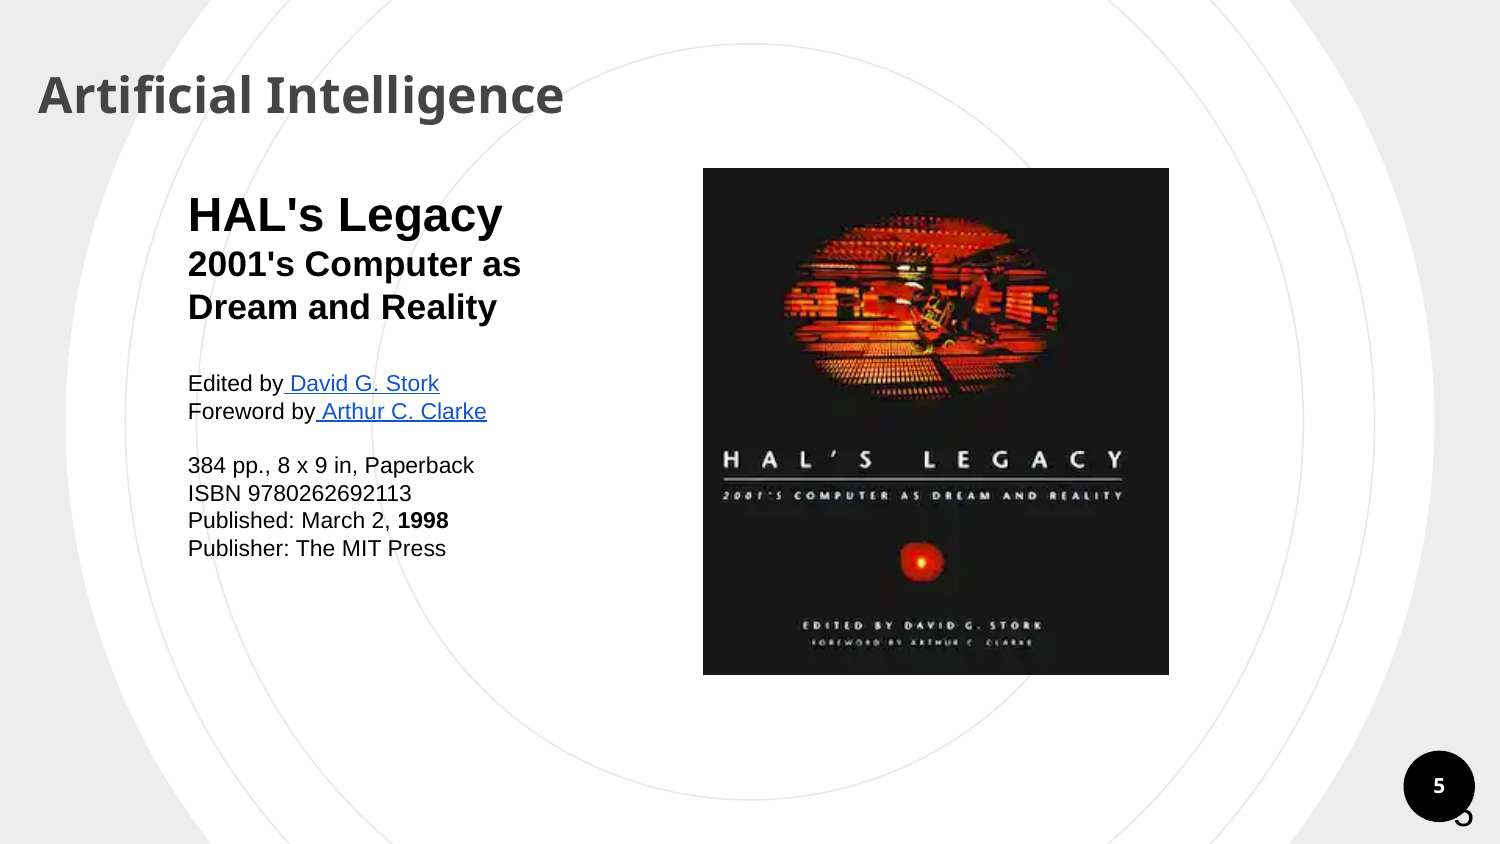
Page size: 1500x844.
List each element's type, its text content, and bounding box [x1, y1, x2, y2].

text_box HAL's Legacy 2001's Computer as Dream and Reality Edited by David G. Stork Foreword by Arthur C. Clarke 384 pp., 8 x 9 in, Paperback ISBN 9780262692113 Published: March 2, 1998 Publisher: The MIT Press [172, 168, 615, 577]
text_box Artificial Intelligence [38, 39, 1461, 149]
picture [703, 168, 1169, 676]
slide_number 1 [1403, 750, 1475, 823]
